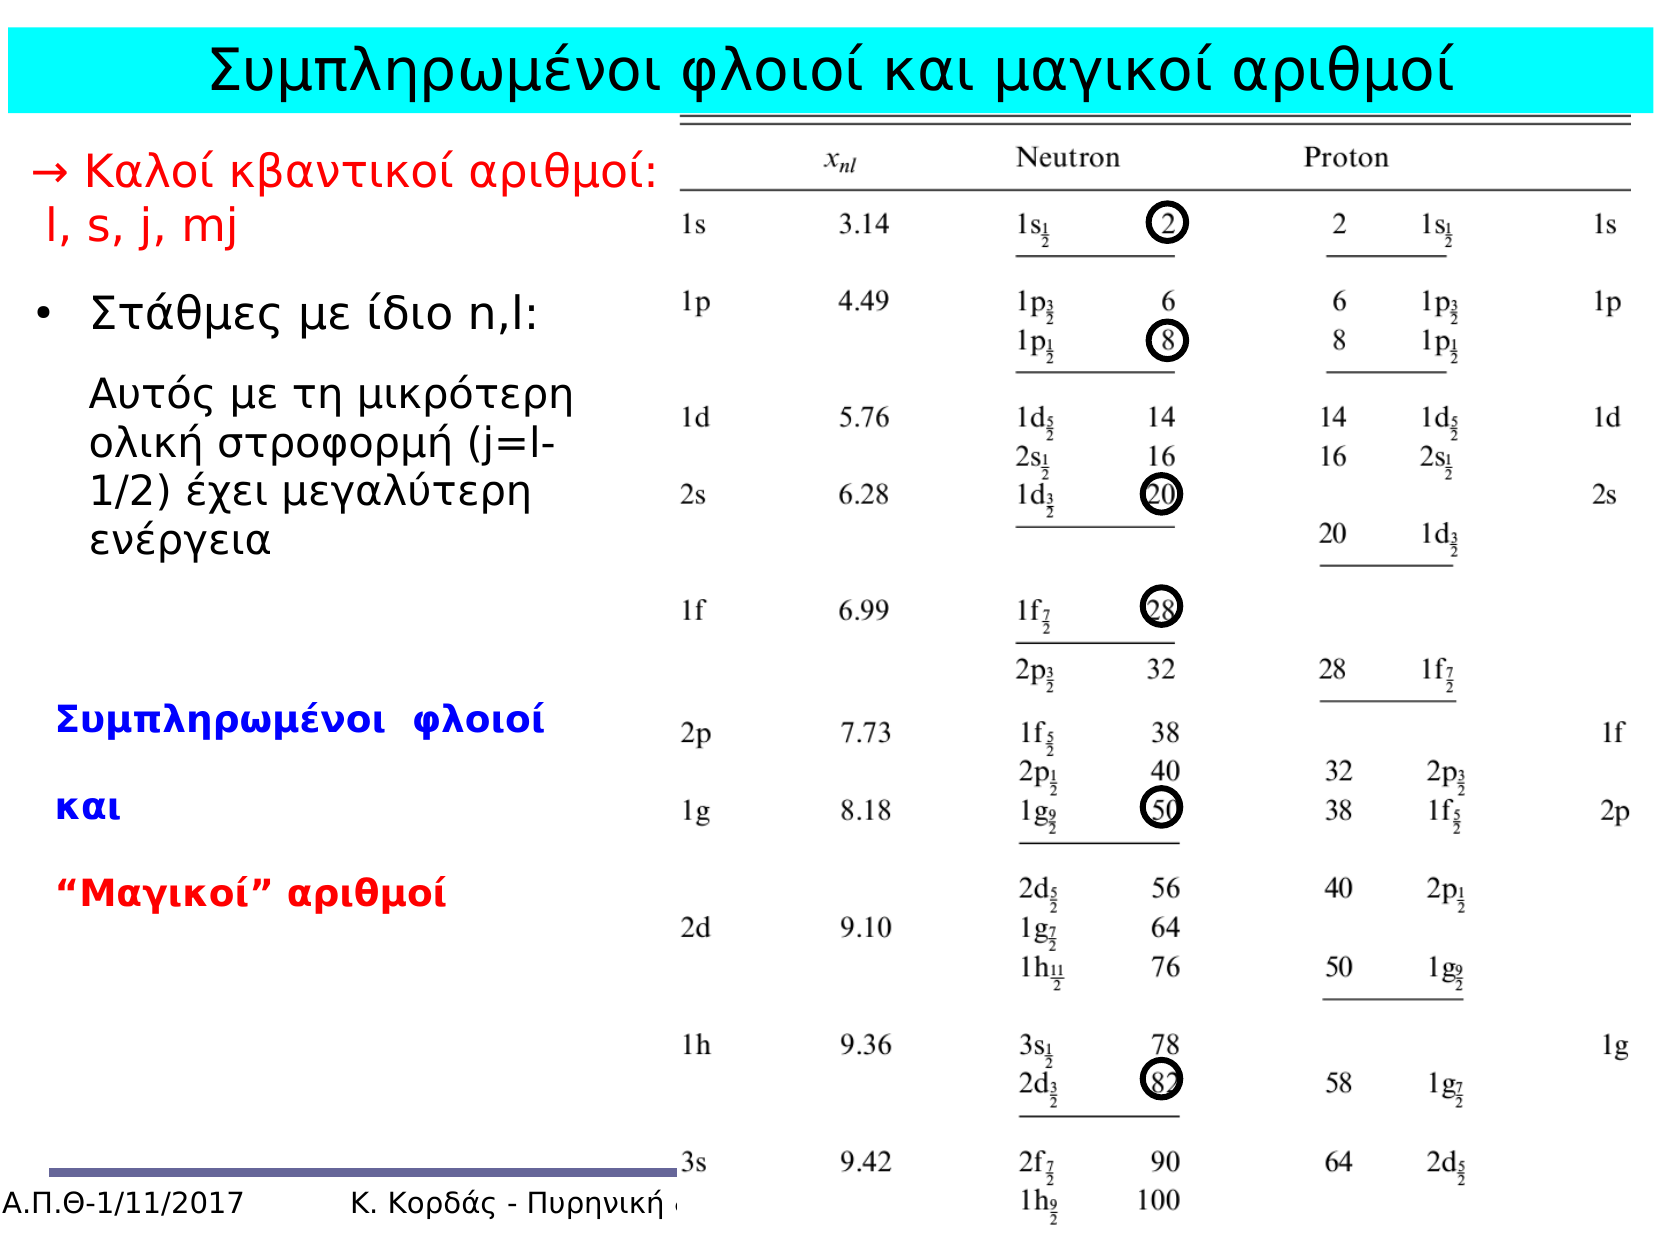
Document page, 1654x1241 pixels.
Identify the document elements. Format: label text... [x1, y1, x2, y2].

text_box Συμπληρωμένοι φλοιοί και “Μαγικοί” αριθμοί [39, 690, 794, 925]
picture [673, 114, 1635, 1227]
text_box → Καλοί κβαντικοί αριθμοί: l, s, j, mj [15, 137, 675, 260]
list Στάθμες με ίδιο n,l: Αυτός με τη μικρότερη ολική στροφορμή (j=l-1/2) έχει μεγαλύτερη ενέργεια [17, 287, 638, 567]
title Συμπληρωμένοι φλοιοί και μαγικοί αριθμοί [8, 27, 1654, 114]
